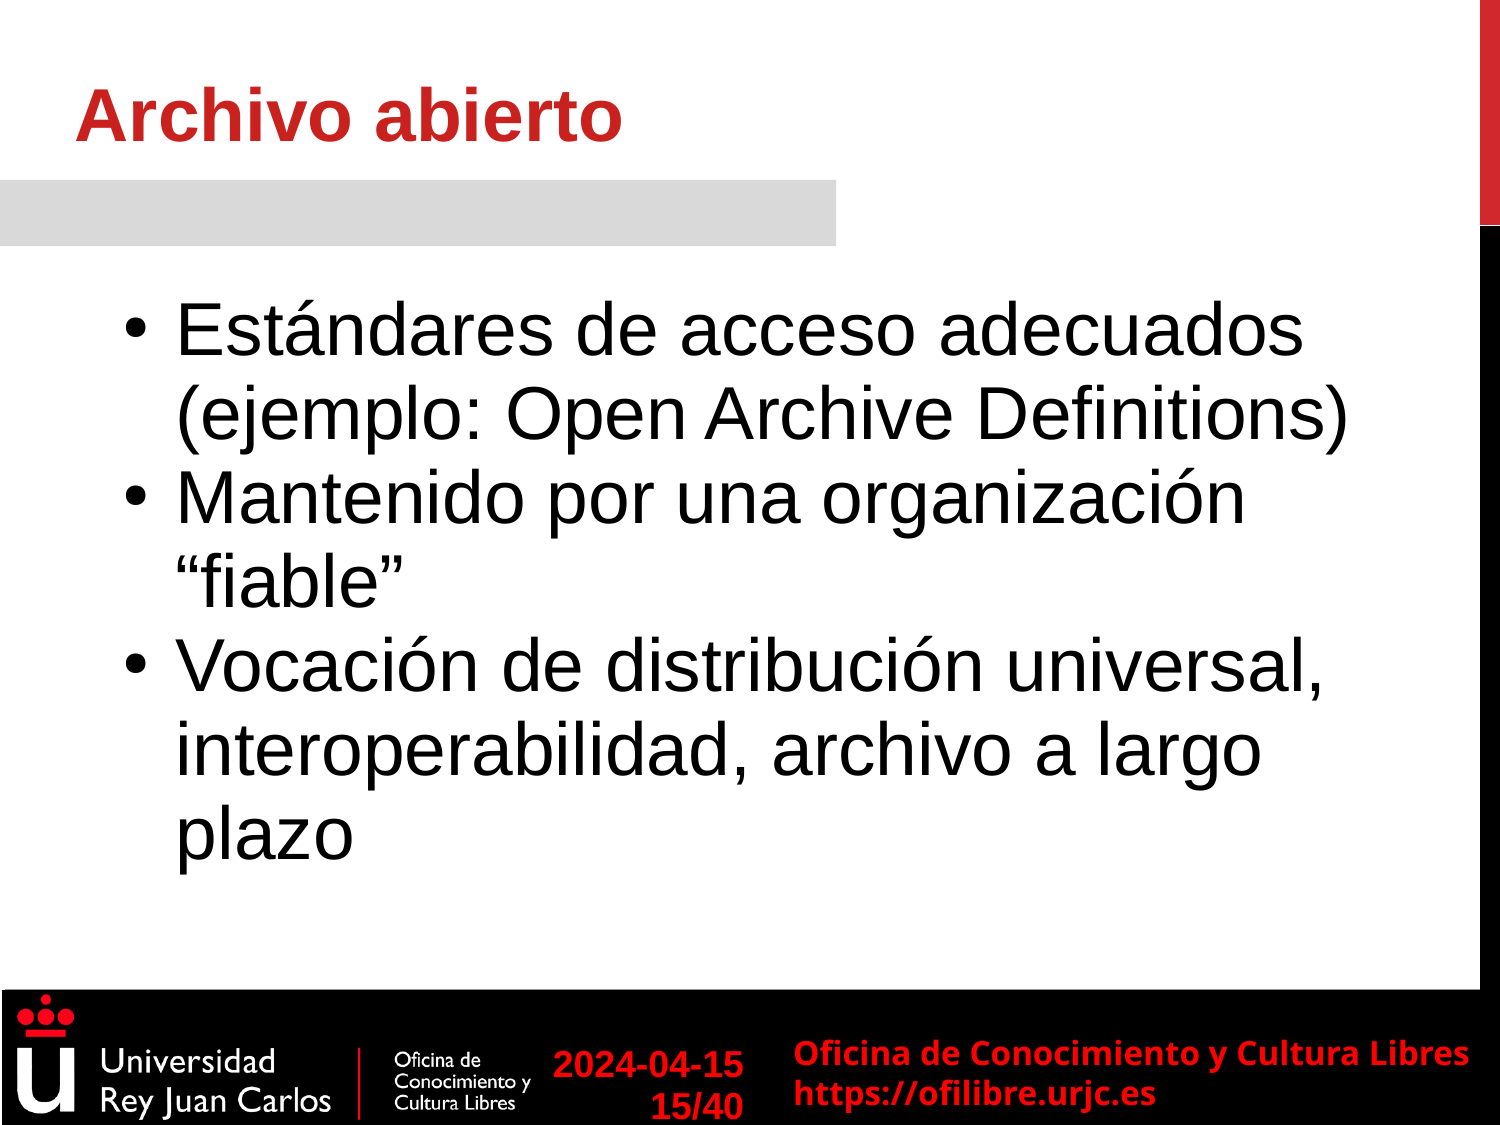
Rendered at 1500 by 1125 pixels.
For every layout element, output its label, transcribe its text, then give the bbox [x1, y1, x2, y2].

title [75, 15, 1425, 172]
text_box Estándares de acceso adecuados (ejemplo: Open Archive Definitions) Mantenido por una organización “fiable” Vocación de distribución universal, interoperabilidad, archivo a largo plazo [90, 280, 1381, 967]
picture [17, 994, 531, 1120]
text_box Archivo abierto [60, 66, 691, 249]
